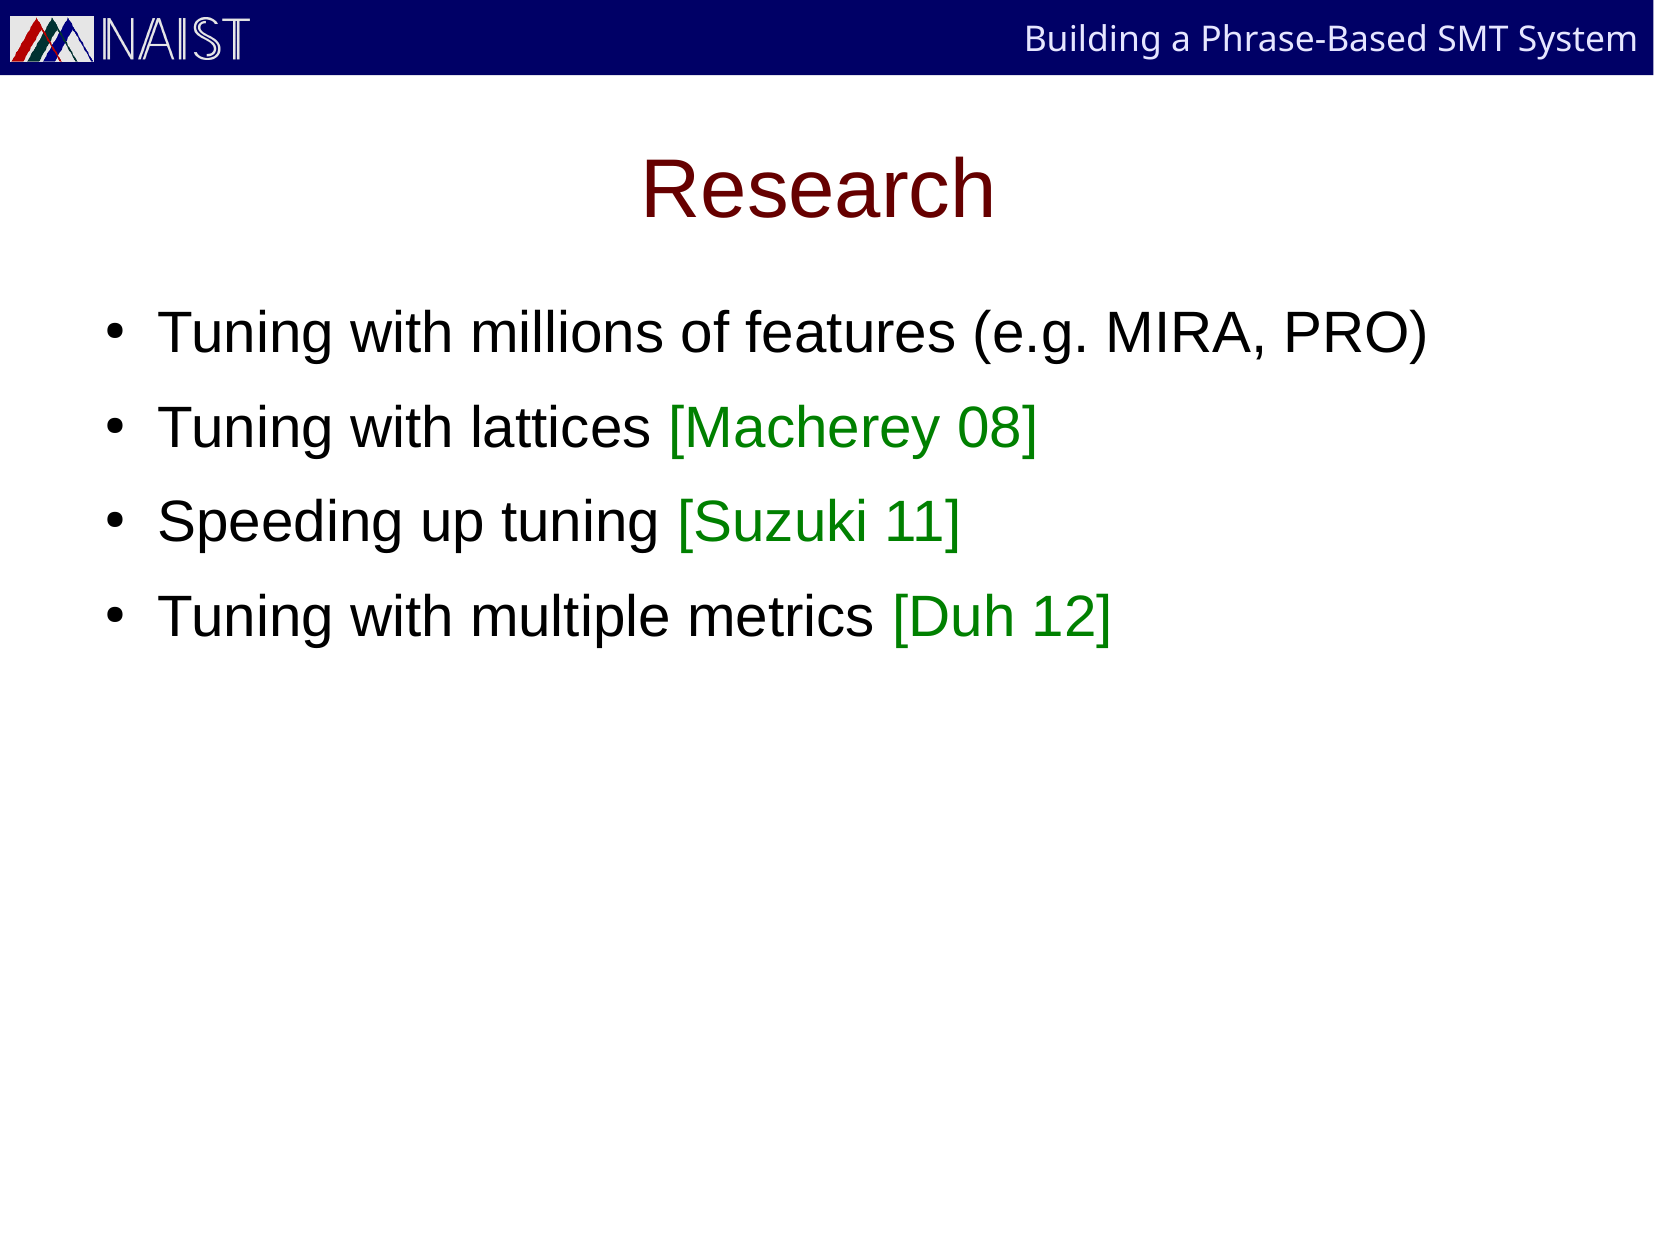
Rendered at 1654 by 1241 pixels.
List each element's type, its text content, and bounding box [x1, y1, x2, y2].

list Tuning with millions of features (e.g. MIRA, PRO) Tuning with lattices [Macherey 08] Speeding up tuning [Suzuki 11] Tuning with multiple metrics [Duh 12] [86, 300, 1576, 1104]
picture [102, 17, 251, 60]
picture [10, 16, 94, 62]
title Research [75, 92, 1564, 285]
